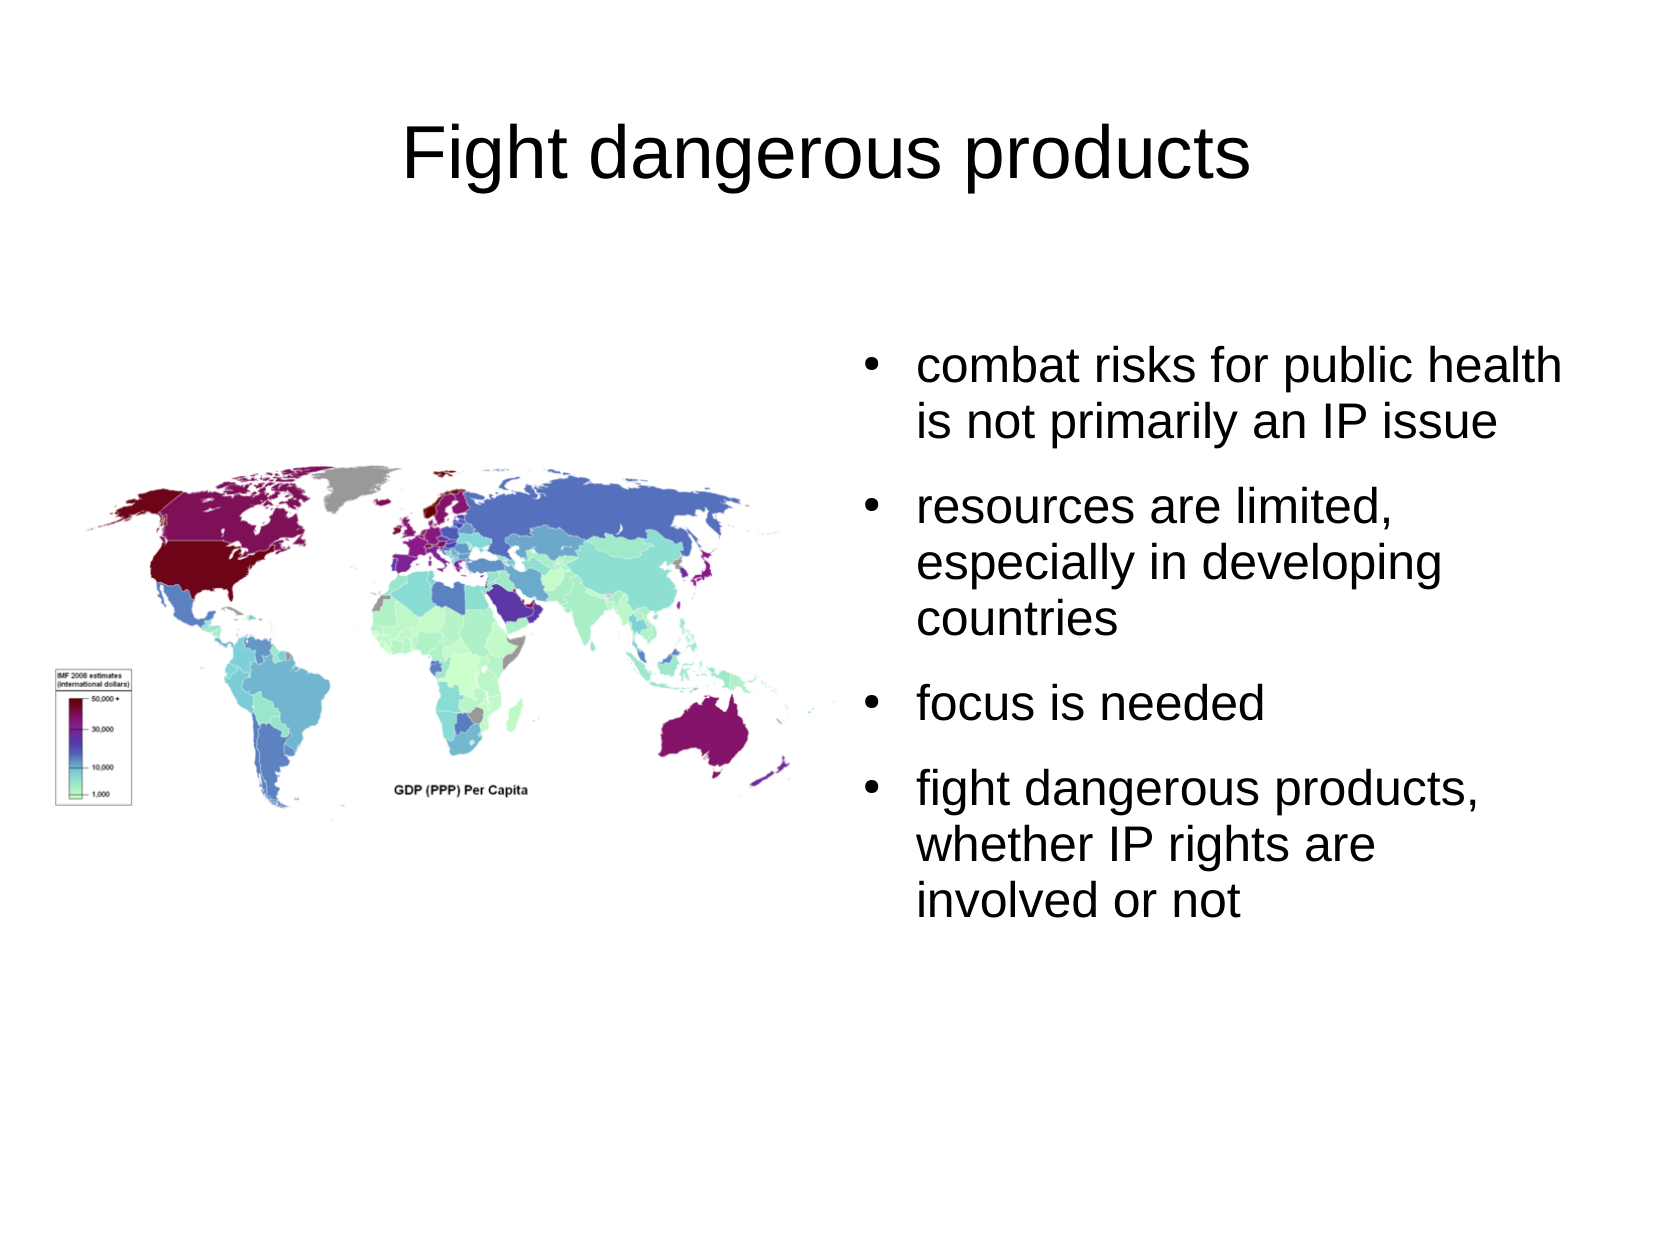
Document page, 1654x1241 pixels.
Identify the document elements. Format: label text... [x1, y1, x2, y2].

title Fight dangerous products [82, 49, 1571, 257]
list combat risks for public health is not primarily an IP issue resources are limited, especially in developing countries focus is needed fight dangerous products, whether IP rights are involved or not [845, 337, 1572, 1156]
picture [30, 458, 837, 826]
